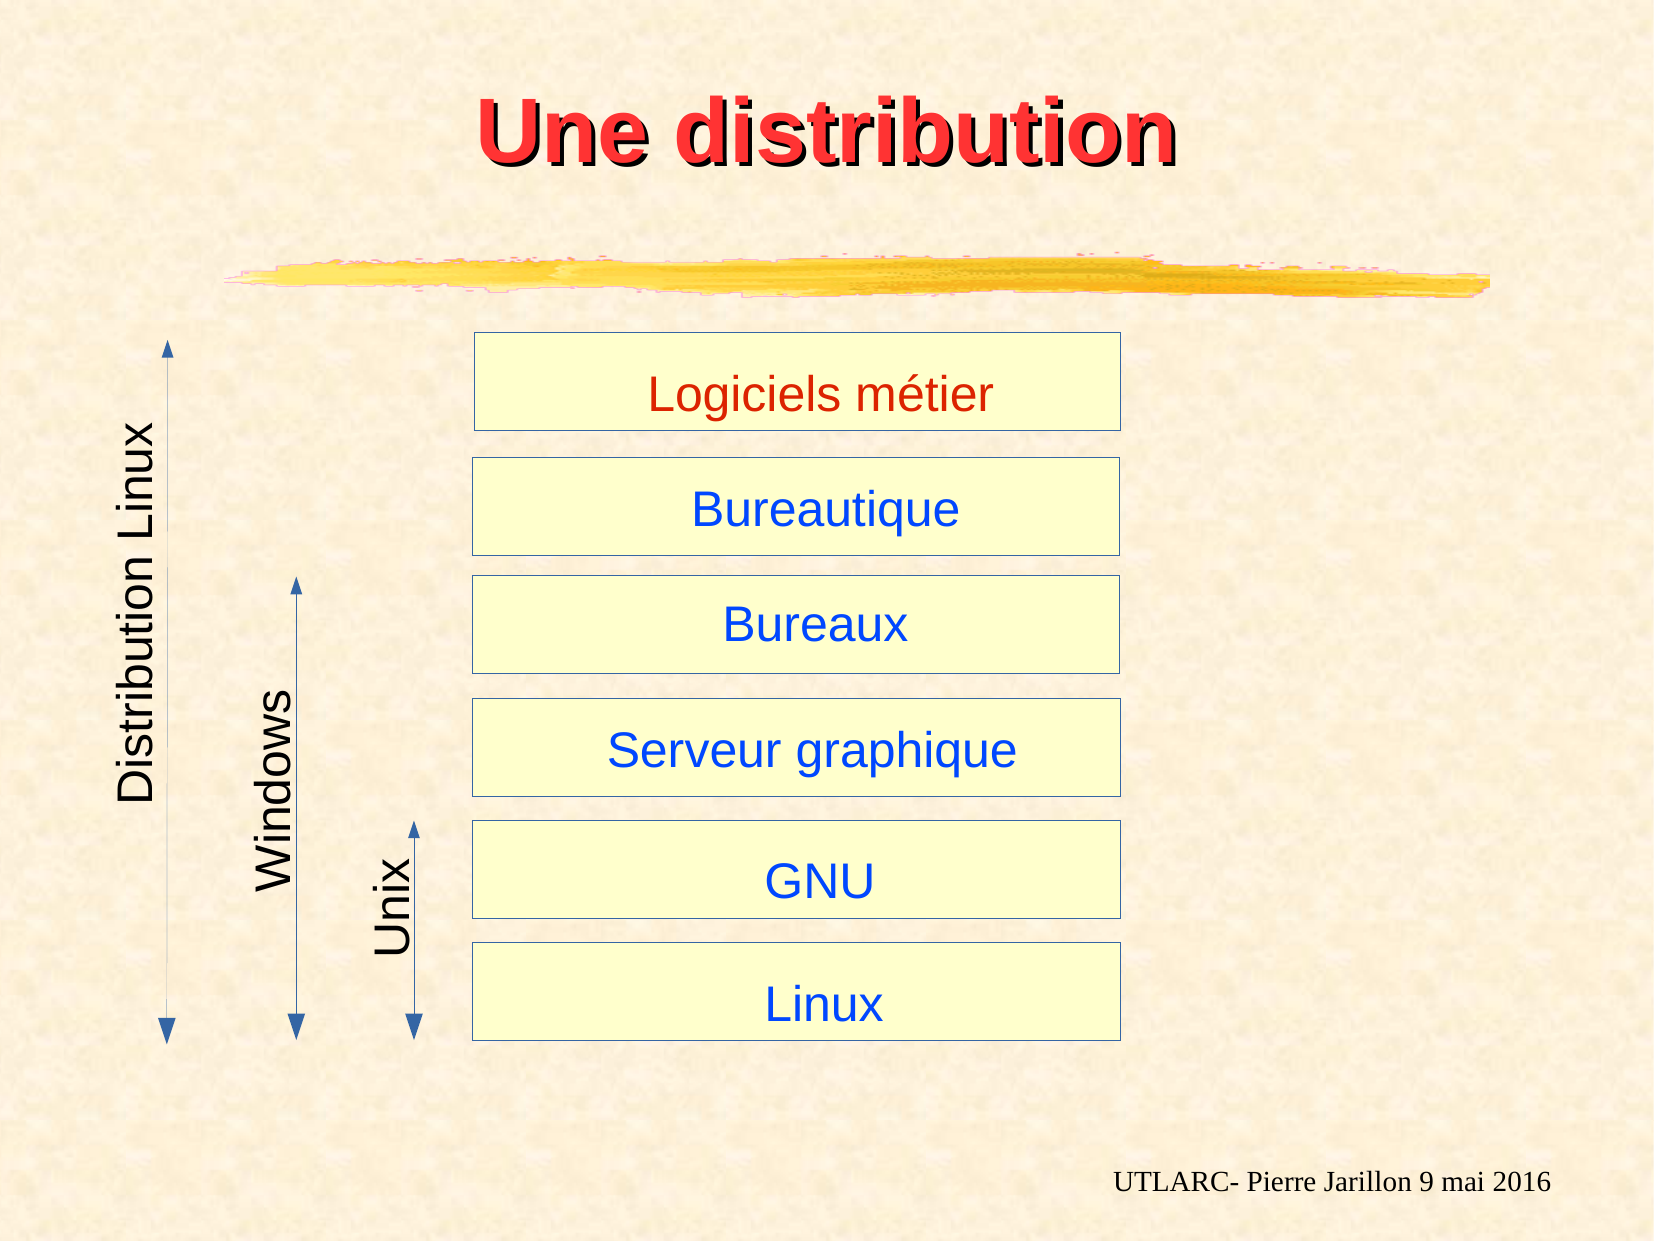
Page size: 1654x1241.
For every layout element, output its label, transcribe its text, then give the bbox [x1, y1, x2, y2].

text_box Distribution Linux [100, 402, 167, 832]
text_box Bureaux [624, 588, 995, 660]
text_box Serveur graphique [570, 715, 1043, 785]
text_box Bureautique [634, 474, 1006, 546]
text_box [472, 457, 1120, 556]
text_box [472, 575, 1120, 674]
picture [0, 0, 1654, 1241]
text_box Logiciels métier [620, 358, 1023, 428]
text_box [474, 332, 1121, 431]
text_box [472, 698, 1121, 797]
text_box GNU [737, 846, 901, 916]
text_box Linux [737, 968, 957, 1039]
text_box [472, 820, 1121, 919]
text_box Windows [237, 637, 364, 919]
text_box Unix [356, 837, 472, 986]
text_box [472, 942, 1121, 1041]
title Une distribution [82, 49, 1571, 213]
